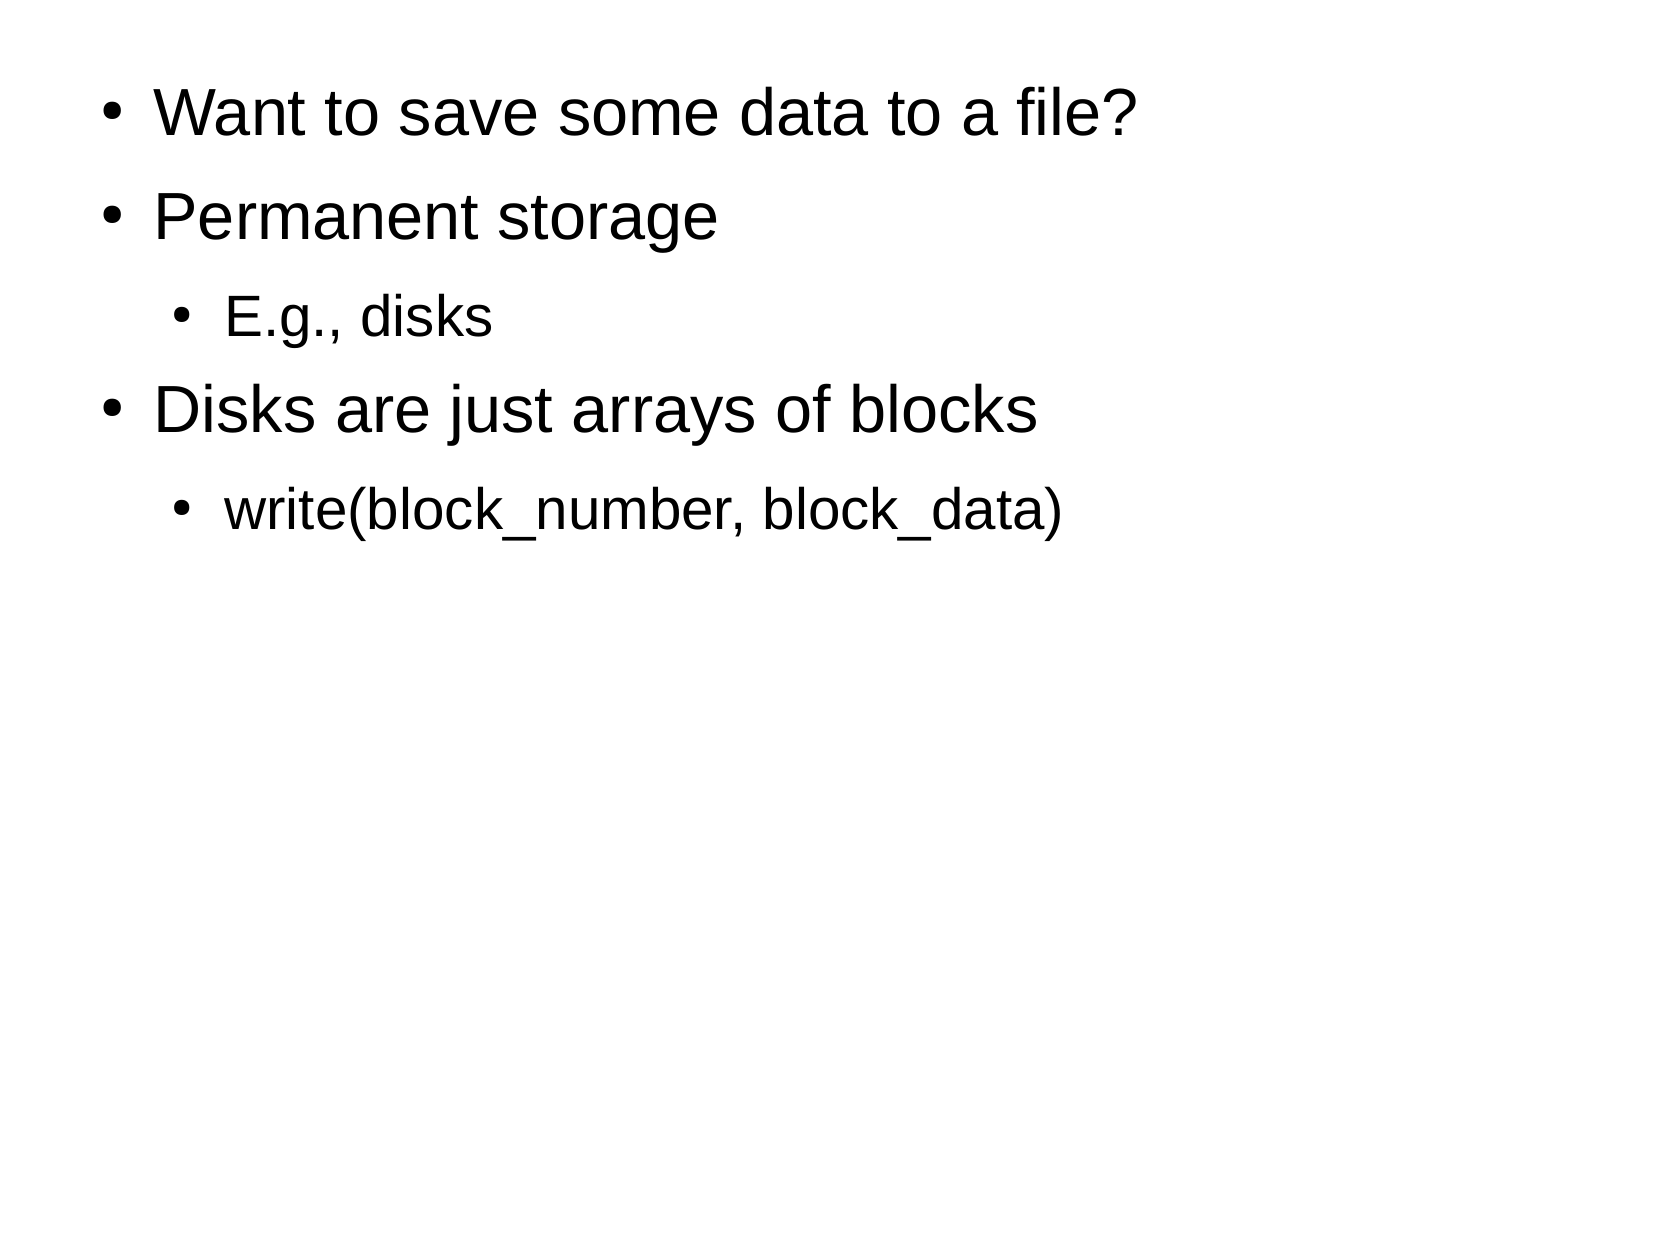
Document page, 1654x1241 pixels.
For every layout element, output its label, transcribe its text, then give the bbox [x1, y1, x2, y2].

list Want to save some data to a file? Permanent storage E.g., disks Disks are just arrays of blocks write(block_number, block_data) [82, 75, 1576, 1126]
